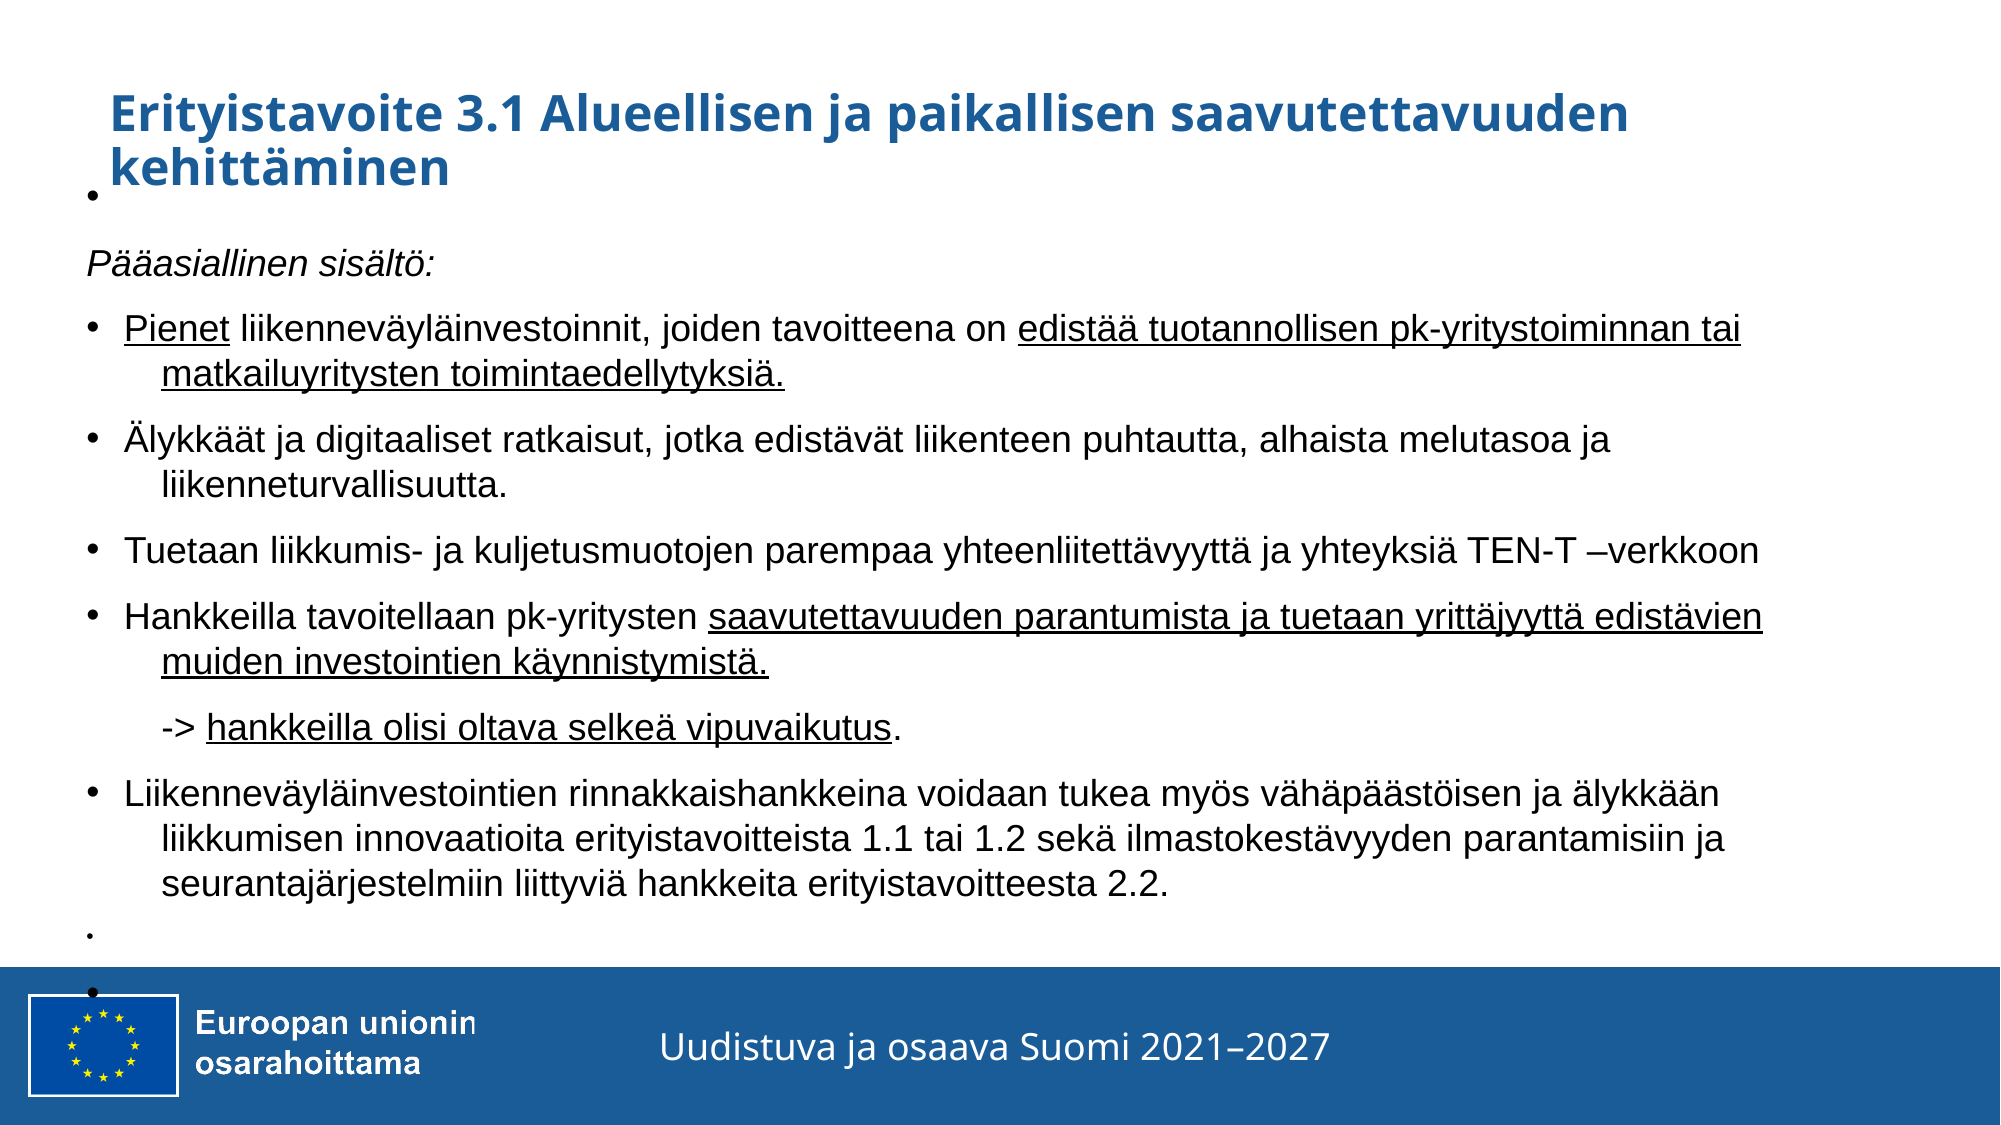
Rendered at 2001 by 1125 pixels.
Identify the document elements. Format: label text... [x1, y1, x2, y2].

title Erityistavoite 3.1 Alueellisen ja paikallisen saavutettavuuden kehittäminen [109, 54, 1874, 197]
list Pääasiallinen sisältö: Pienet liikenneväyläinvestoinnit, joiden tavoitteena on edistää tuotannollisen pk-yritystoiminnan tai matkailuyritysten toimintaedellytyksiä. Älykkäät ja digitaaliset ratkaisut, jotka edistävät liikenteen puhtautta, alhaista melutasoa ja liikenneturvallisuutta. Tuetaan liikkumis- ja kuljetusmuotojen parempaa yhteenliitettävyyttä ja yhteyksiä TEN-T –verkkoon Hankkeilla tavoitellaan pk-yritysten saavutettavuuden parantumista ja tuetaan yrittäjyyttä edistävien muiden investointien käynnistymistä. -> hankkeilla olisi oltava selkeä vipuvaikutus. Liikenneväyläinvestointien rinnakkaishankkeina voidaan tukea myös vähäpäästöisen ja älykkään liikkumisen innovaatioita erityistavoitteista 1.1 tai 1.2 sekä ilmastokestävyyden parantamisiin ja seurantajärjestelmiin liittyviä hankkeita erityistavoitteesta 2.2. [86, 172, 1855, 922]
